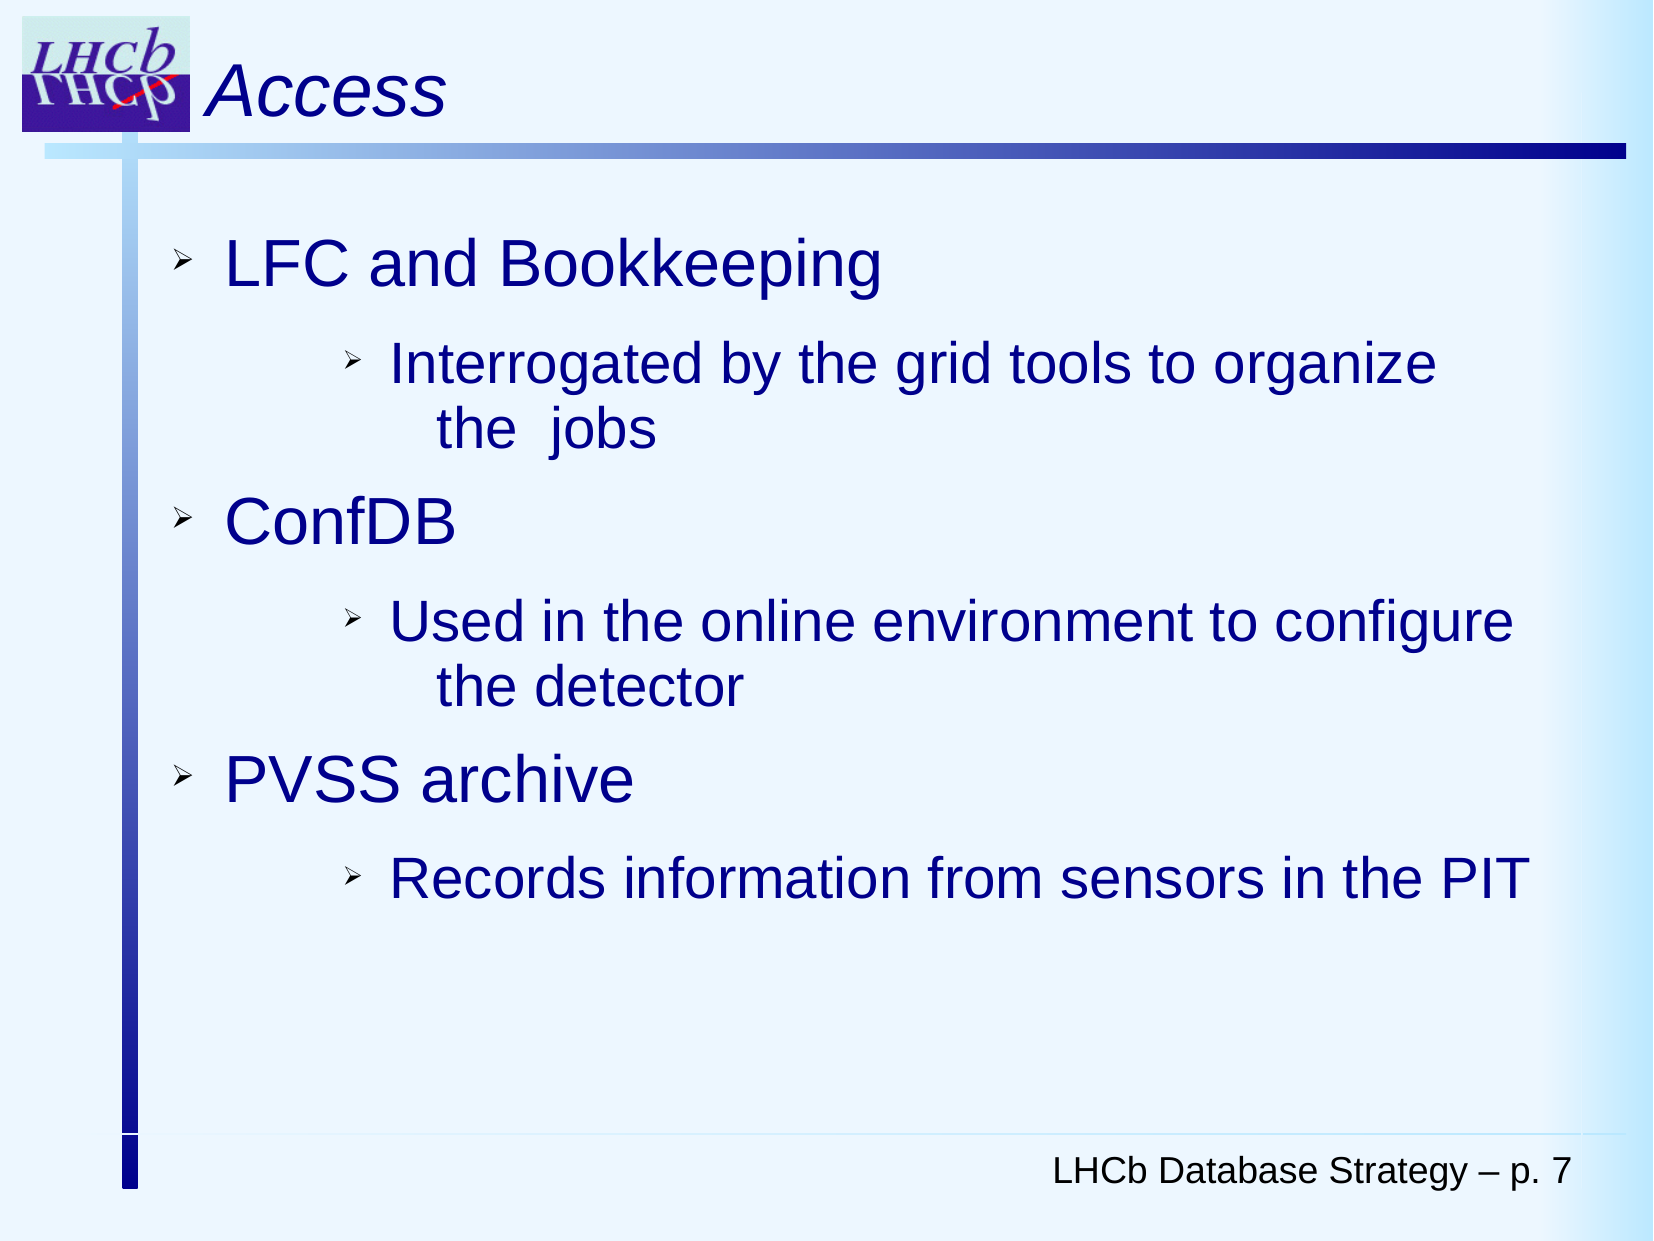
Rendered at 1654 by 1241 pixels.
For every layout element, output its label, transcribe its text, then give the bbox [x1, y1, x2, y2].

picture [22, 16, 190, 132]
title Access [206, 0, 1582, 182]
list LFC and Bookkeeping Interrogated by the grid tools to organize the jobs ConfDB Used in the online environment to configure the detector PVSS archive Records information from sensors in the PIT [153, 226, 1533, 1095]
